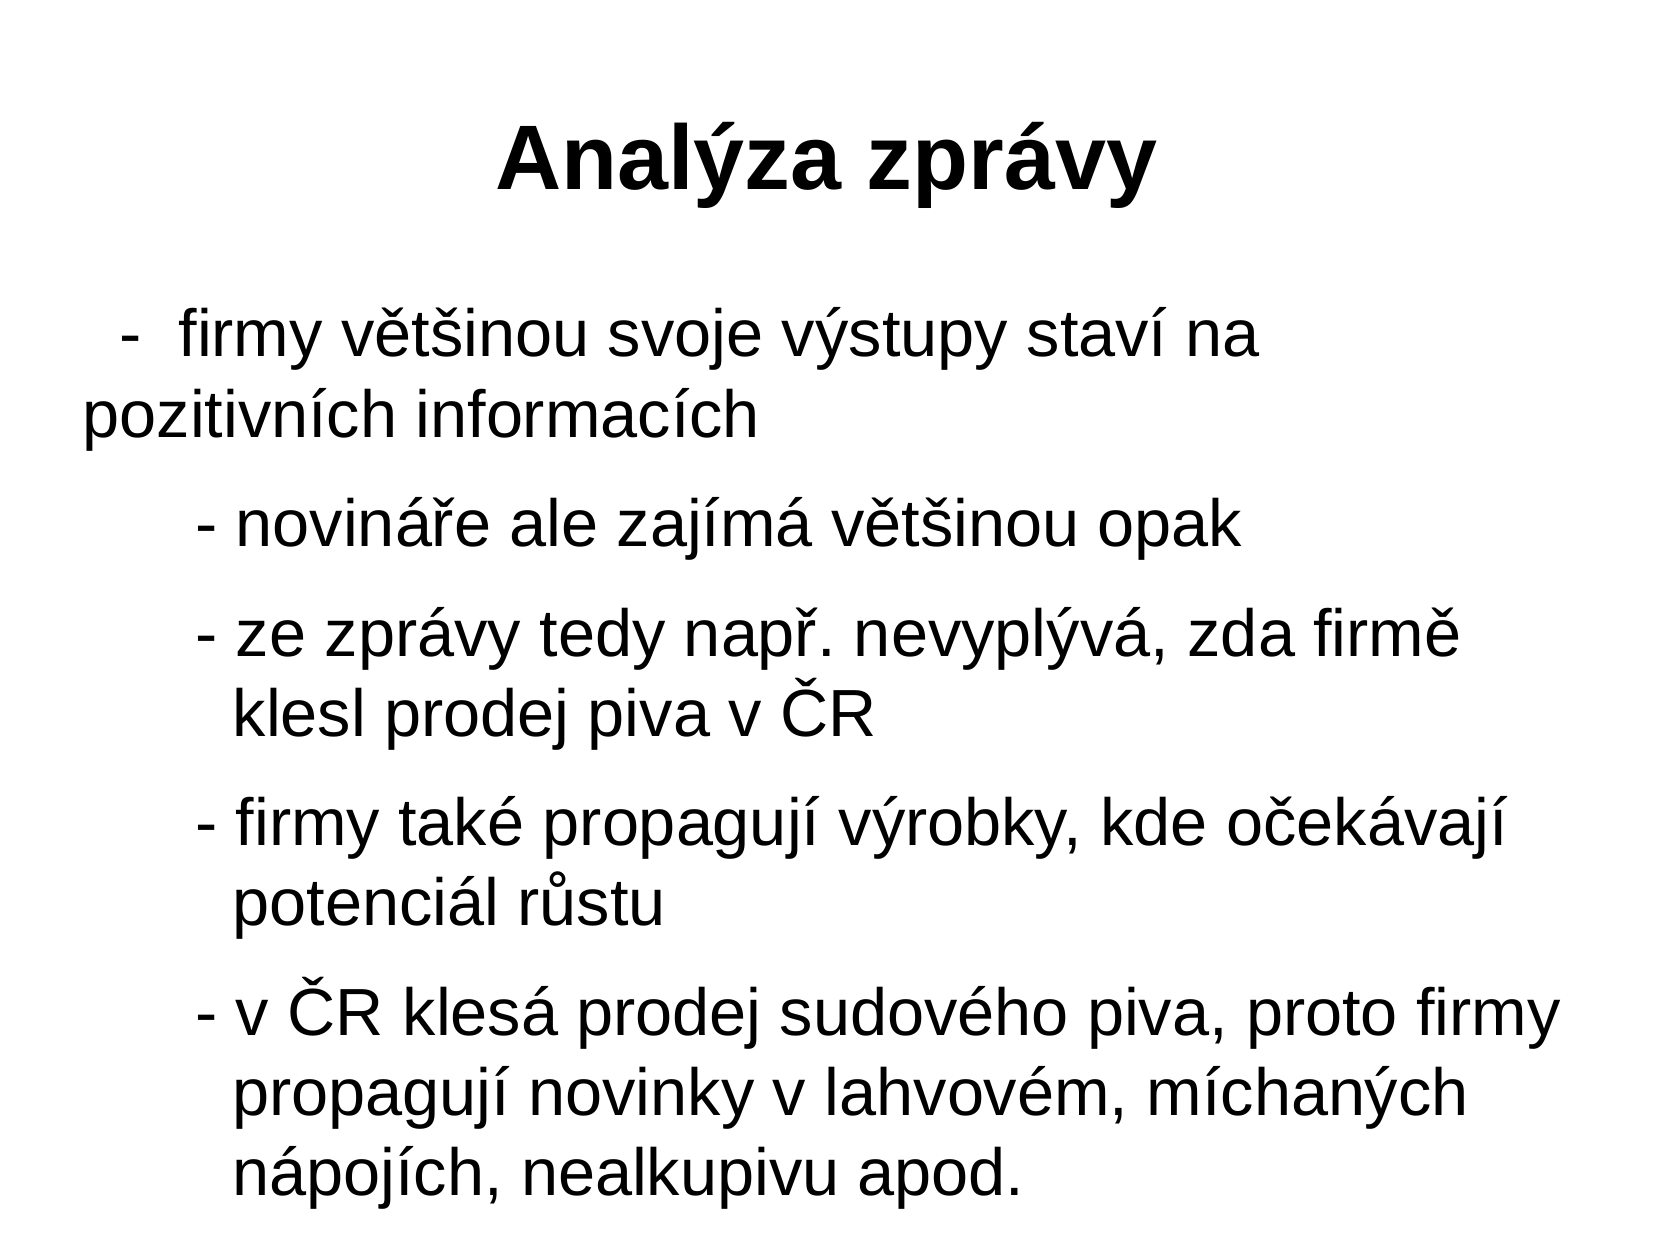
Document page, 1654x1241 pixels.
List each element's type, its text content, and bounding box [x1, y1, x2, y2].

title Analýza zprávy [82, 49, 1571, 257]
list - firmy většinou svoje výstupy staví na pozitivních informacích - novináře ale zajímá většinou opak - ze zprávy tedy např. nevyplývá, zda firmě klesl prodej piva v ČR - firmy také propagují výrobky, kde očekávají potenciál růstu - v ČR klesá prodej sudového piva, proto firmy propagují novinky v lahvovém, míchaných nápojích, nealkupivu apod. [82, 290, 1571, 1241]
